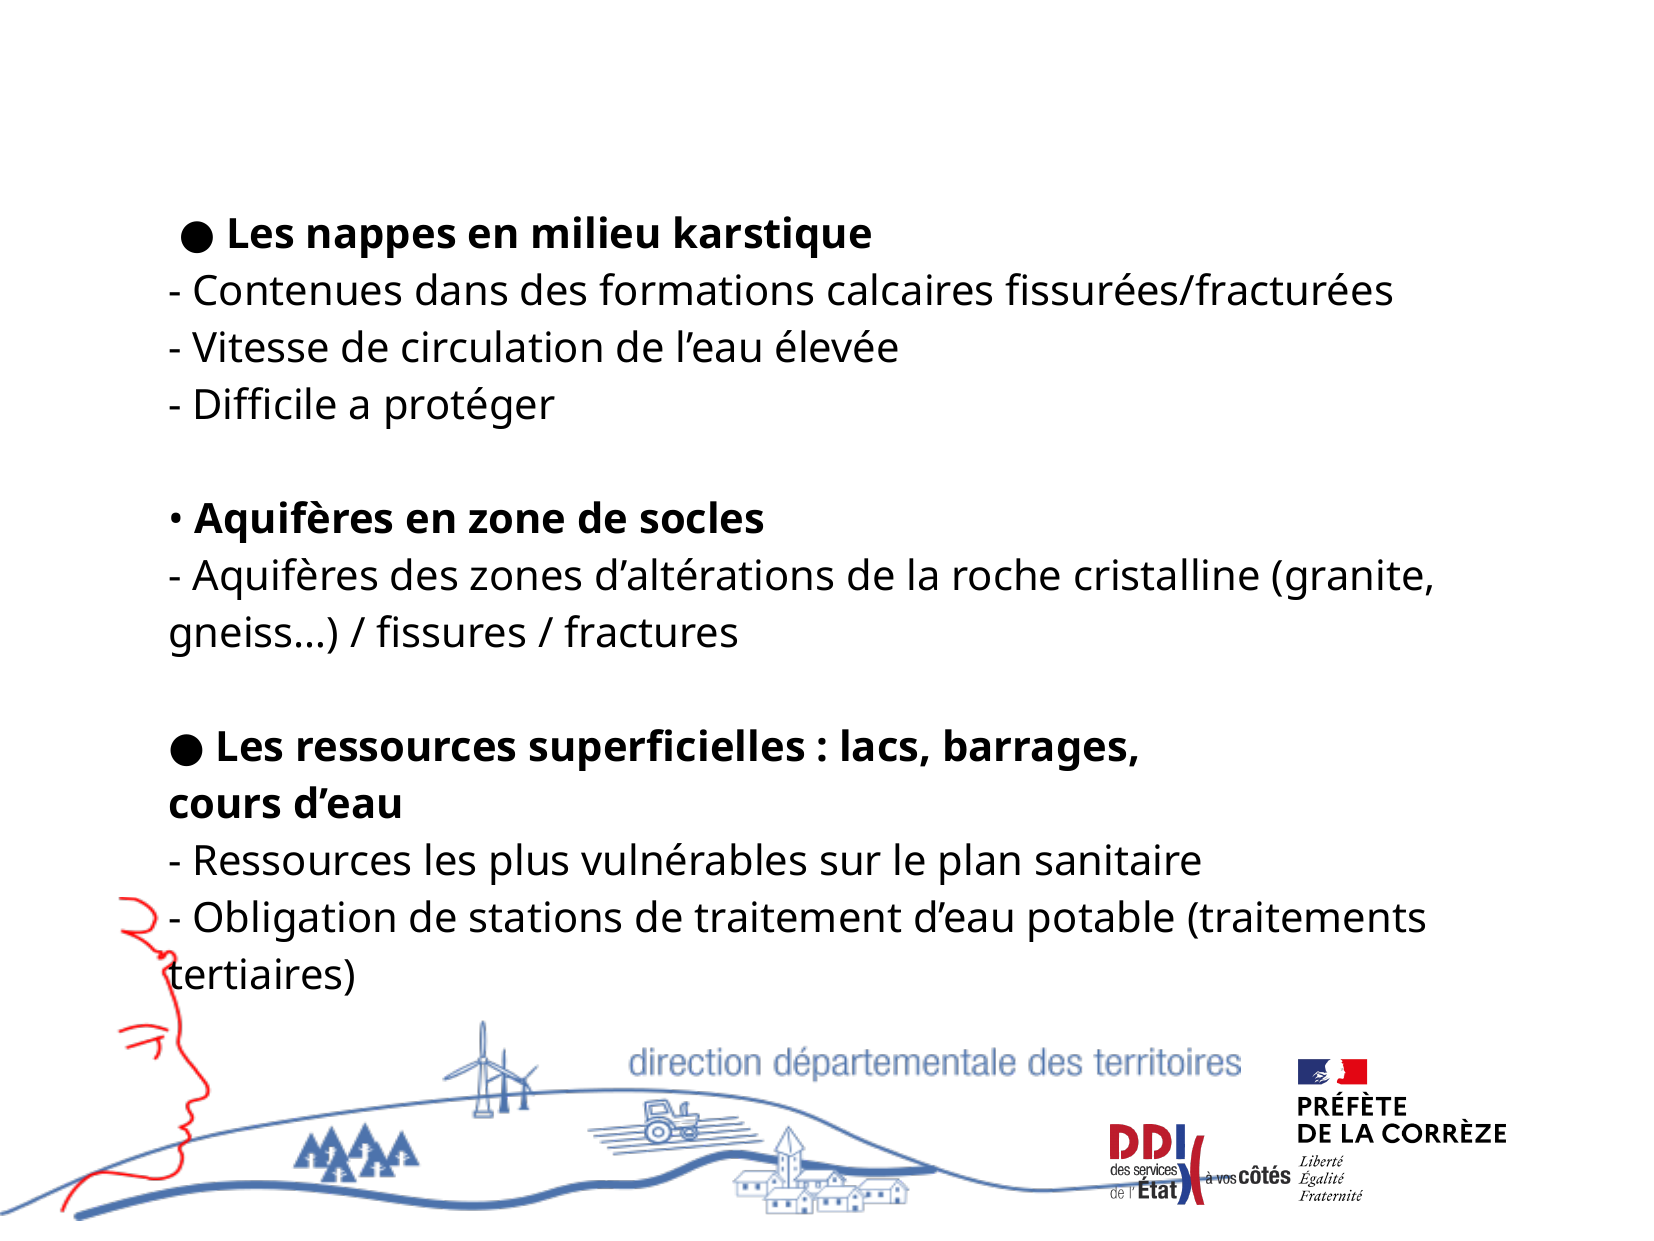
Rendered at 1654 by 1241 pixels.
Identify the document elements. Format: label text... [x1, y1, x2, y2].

text_box ● Les nappes en milieu karstique - Contenues dans des formations calcaires fissurées/fracturées - Vitesse de circulation de l’eau élevée - Difficile a protéger • Aquifères en zone de socles - Aquifères des zones d’altérations de la roche cristalline (granite, gneiss…) / fissures / fractures ● Les ressources superficielles : lacs, barrages, cours d’eau - Ressources les plus vulnérables sur le plan sanitaire - Obligation de stations de traitement d’eau potable (traitements tertiaires) [153, 196, 1512, 863]
picture [1298, 1059, 1506, 1201]
picture [0, 897, 1291, 1221]
